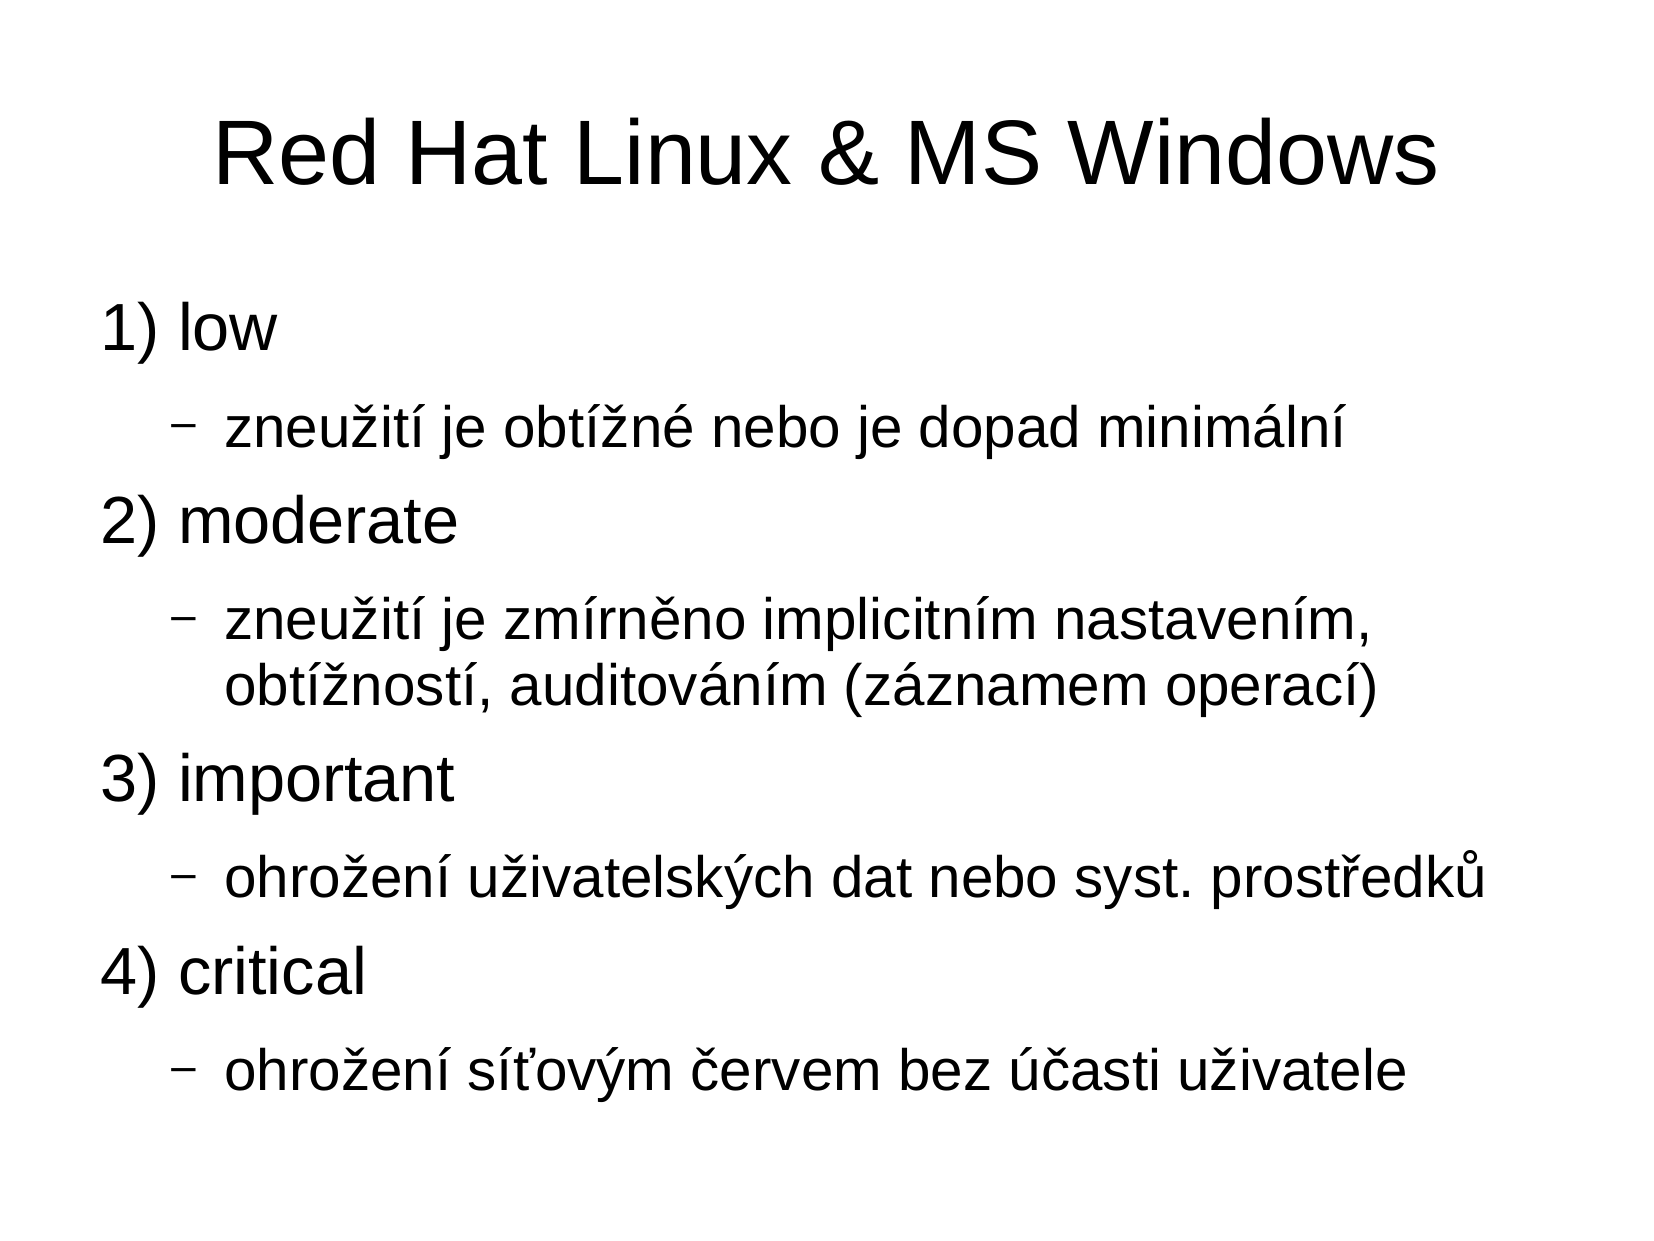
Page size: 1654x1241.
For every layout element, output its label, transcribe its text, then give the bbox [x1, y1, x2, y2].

list low zneužití je obtížné nebo je dopad minimální moderate zneužití je zmírněno implicitním nastavením, obtížností, auditováním (záznamem operací) important ohrožení uživatelských dat nebo syst. prostředků critical ohrožení síťovým červem bez účasti uživatele [82, 290, 1571, 1104]
title Red Hat Linux & MS Windows [82, 56, 1571, 250]
